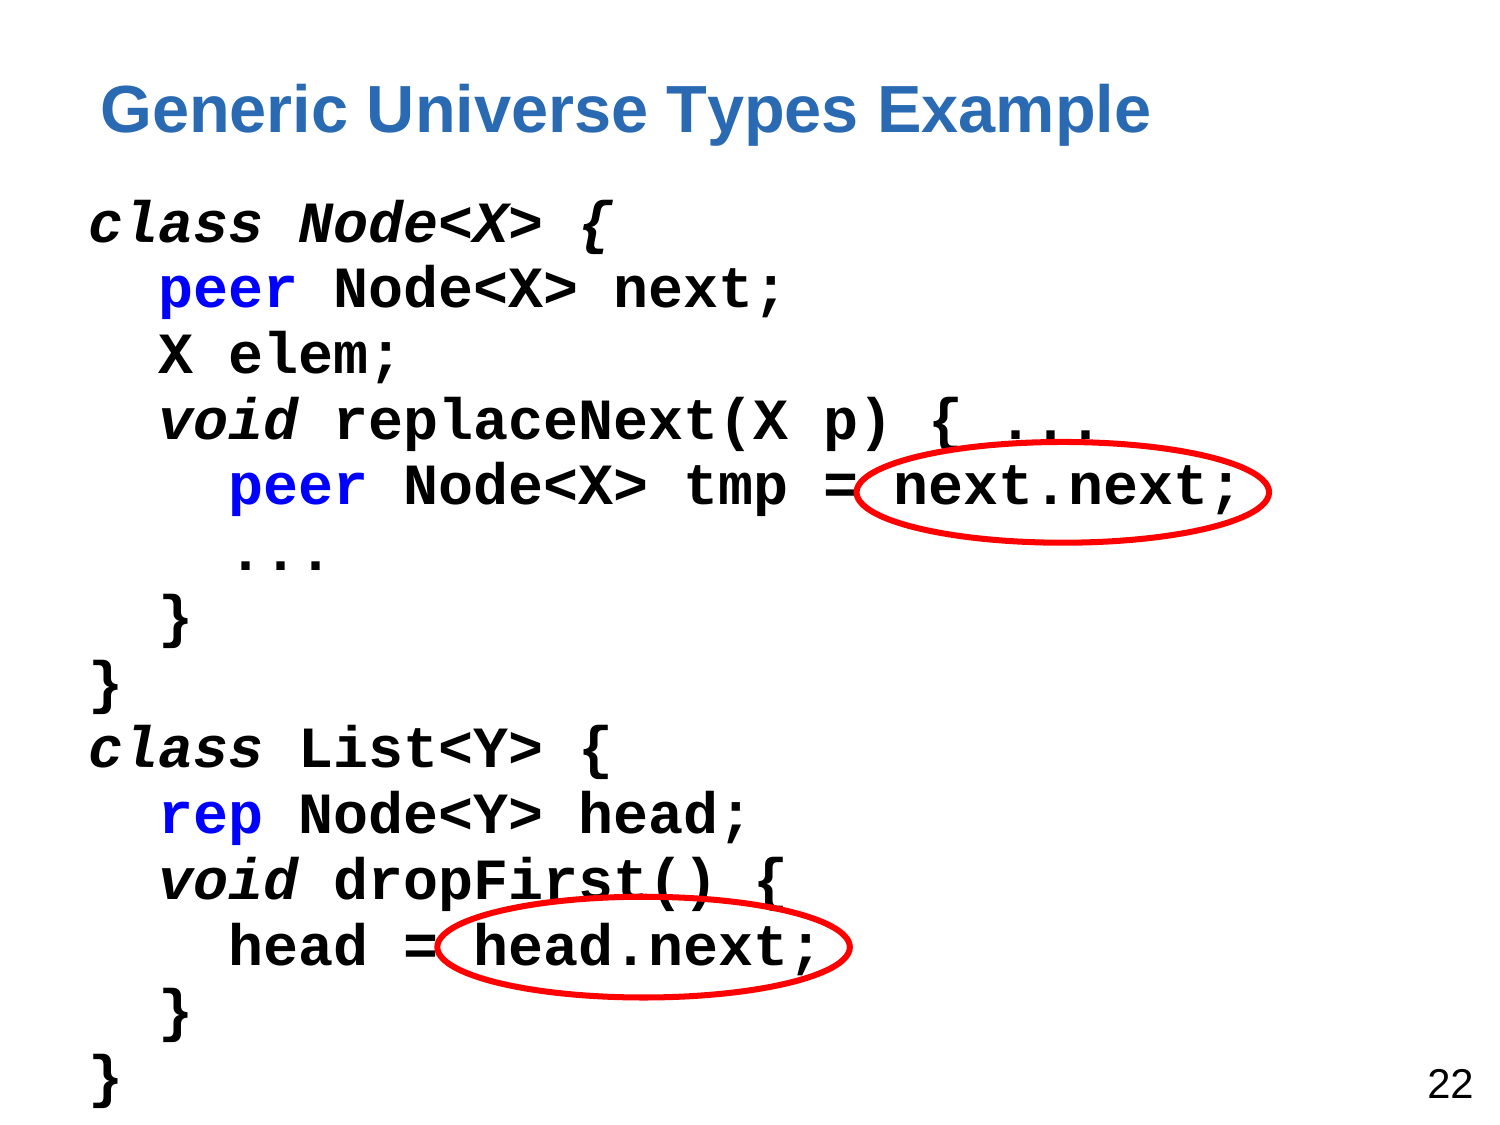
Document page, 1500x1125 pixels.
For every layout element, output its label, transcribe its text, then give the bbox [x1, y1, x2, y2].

title Generic Universe Types Example [85, 63, 1407, 155]
text_box class Node<X> { peer Node<X> next; X elem; void replaceNext(X p) { ... peer Node<X> tmp = next.next; ... } } class List<Y> { rep Node<Y> head; void dropFirst() { head = head.next; } } [88, 189, 1424, 1110]
